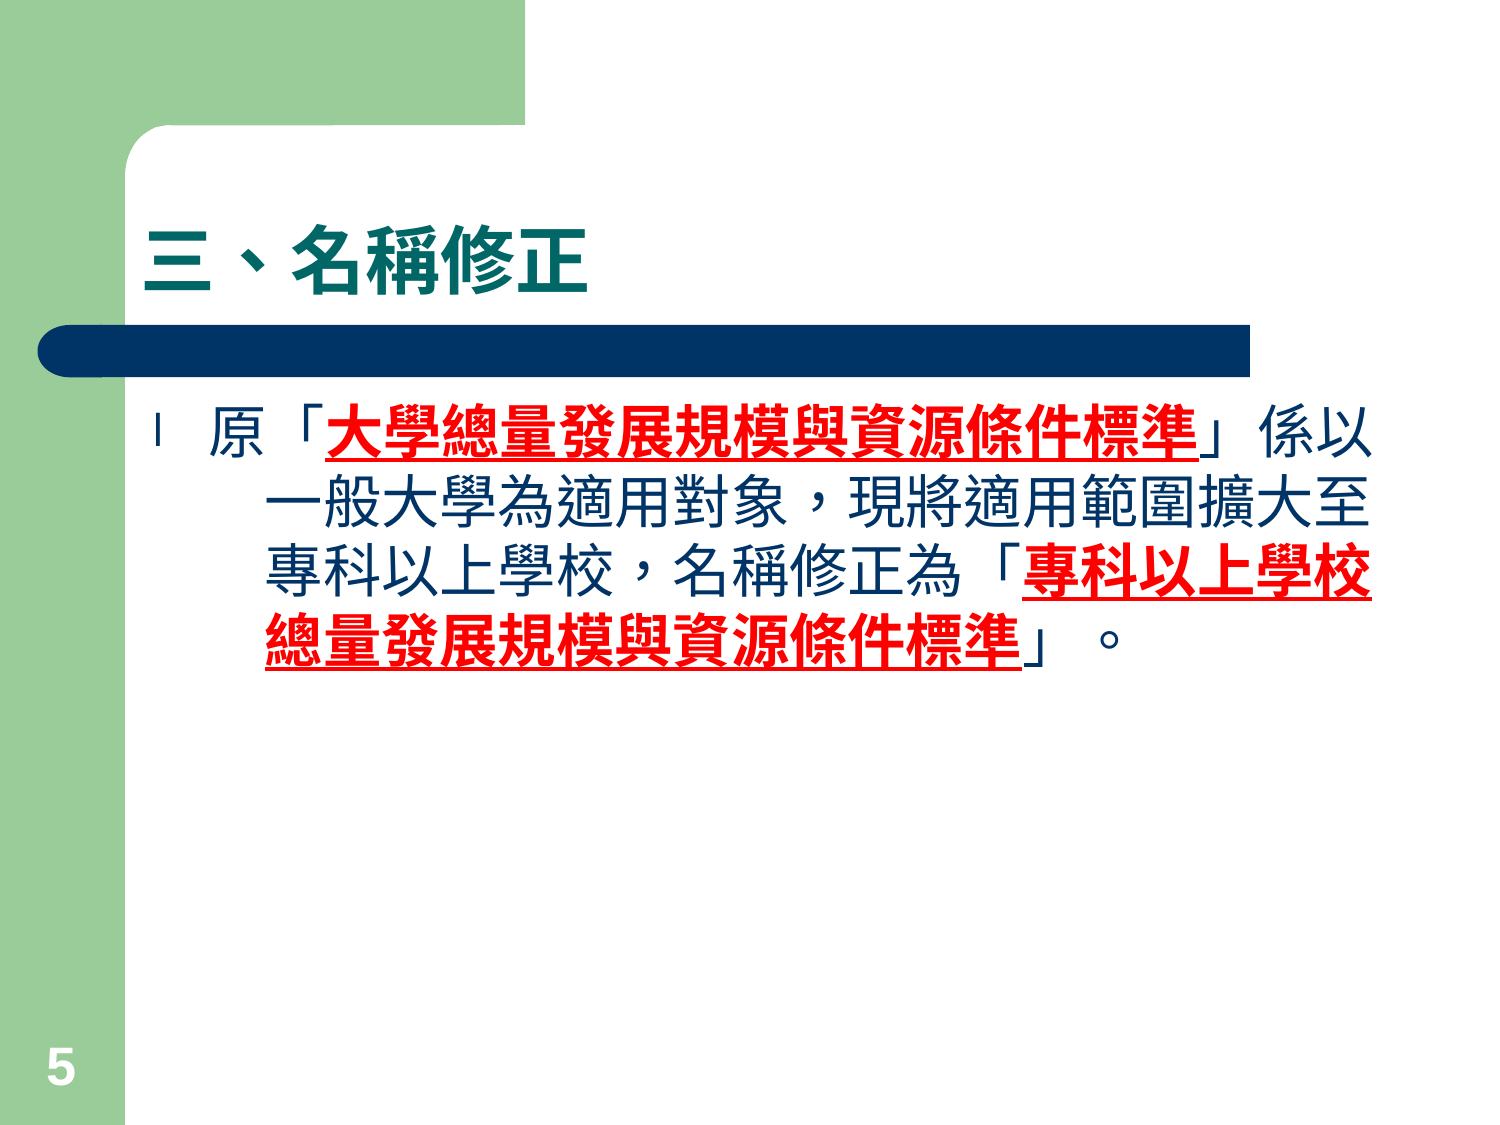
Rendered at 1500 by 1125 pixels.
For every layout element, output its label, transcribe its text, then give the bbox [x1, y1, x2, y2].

title 三、名稱修正 [125, 125, 1426, 313]
text_box [13, 1023, 111, 1105]
list 原「大學總量發展規模與資源條件標準」係以一般大學為適用對象，現將適用範圍擴大至專科以上學校，名稱修正為「專科以上學校總量發展規模與資源條件標準」。 [137, 387, 1400, 999]
